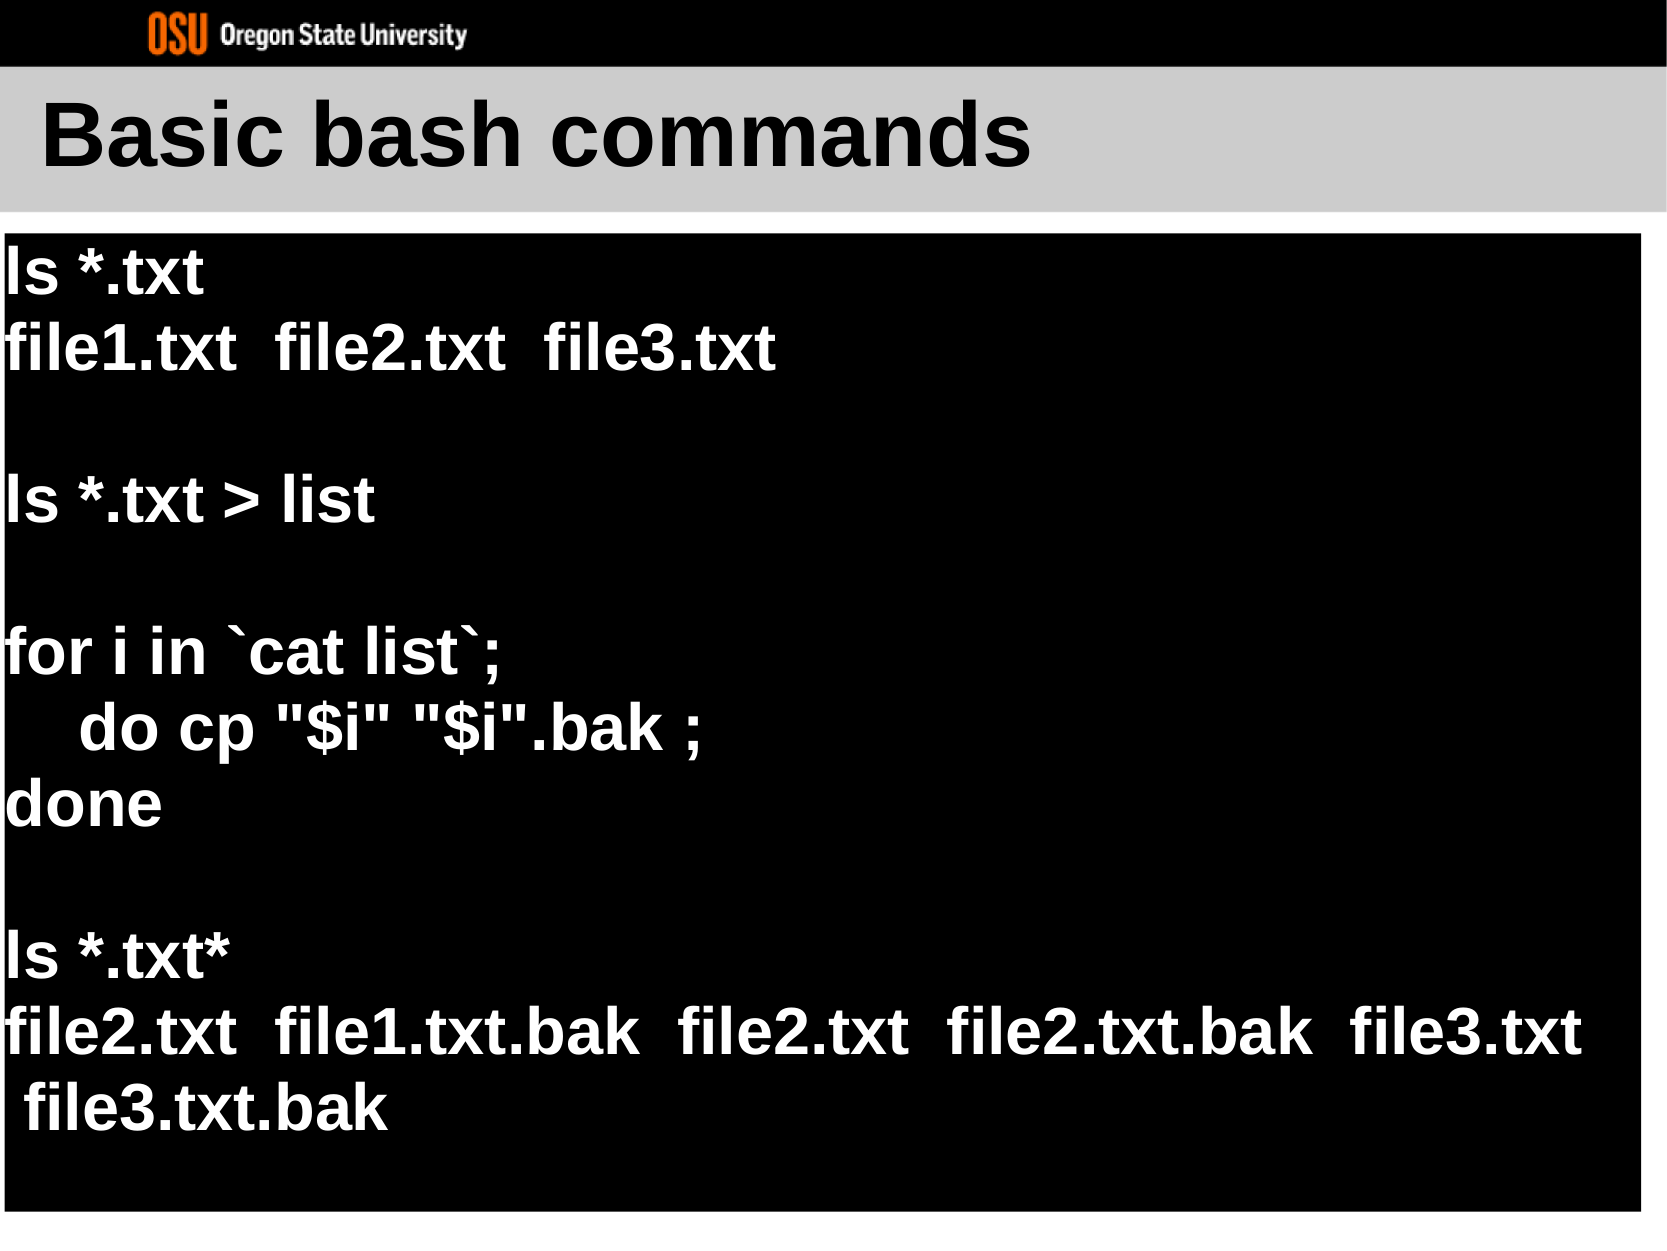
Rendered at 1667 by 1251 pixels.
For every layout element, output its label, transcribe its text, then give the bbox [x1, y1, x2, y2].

list ls *.txt file1.txt file2.txt file3.txt ls *.txt > list for i in `cat list`; do cp "$i" "$i".bak ; done ls *.txt* file2.txt file1.txt.bak file2.txt file2.txt.bak file3.txt file3.txt.bak [4, 233, 1642, 1212]
title Basic bash commands [40, 83, 1625, 233]
picture [0, 0, 1667, 1251]
